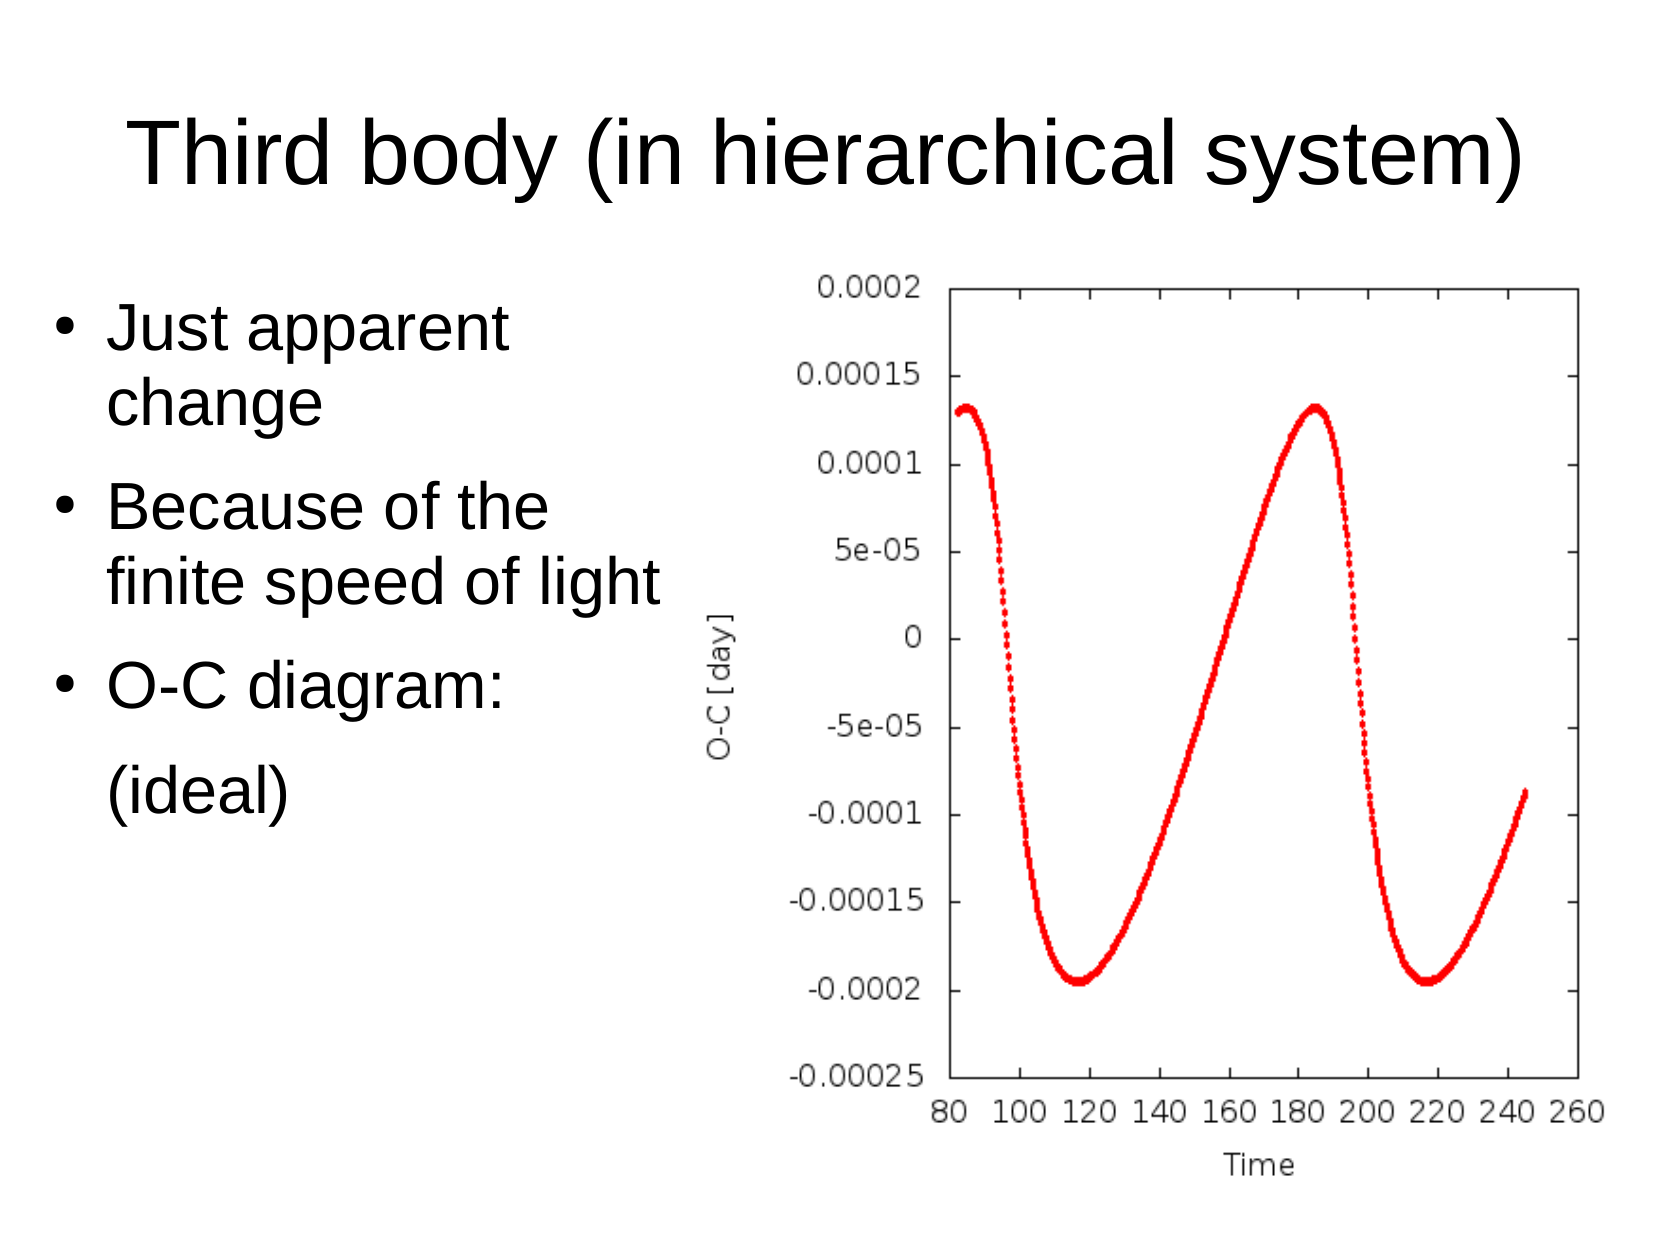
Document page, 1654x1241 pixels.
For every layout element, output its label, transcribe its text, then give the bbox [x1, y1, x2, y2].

title Third body (in hierarchical system) [82, 49, 1571, 257]
picture [696, 247, 1642, 1193]
list Just apparent change Because of the finite speed of light O-C diagram: (ideal) [35, 290, 686, 1193]
